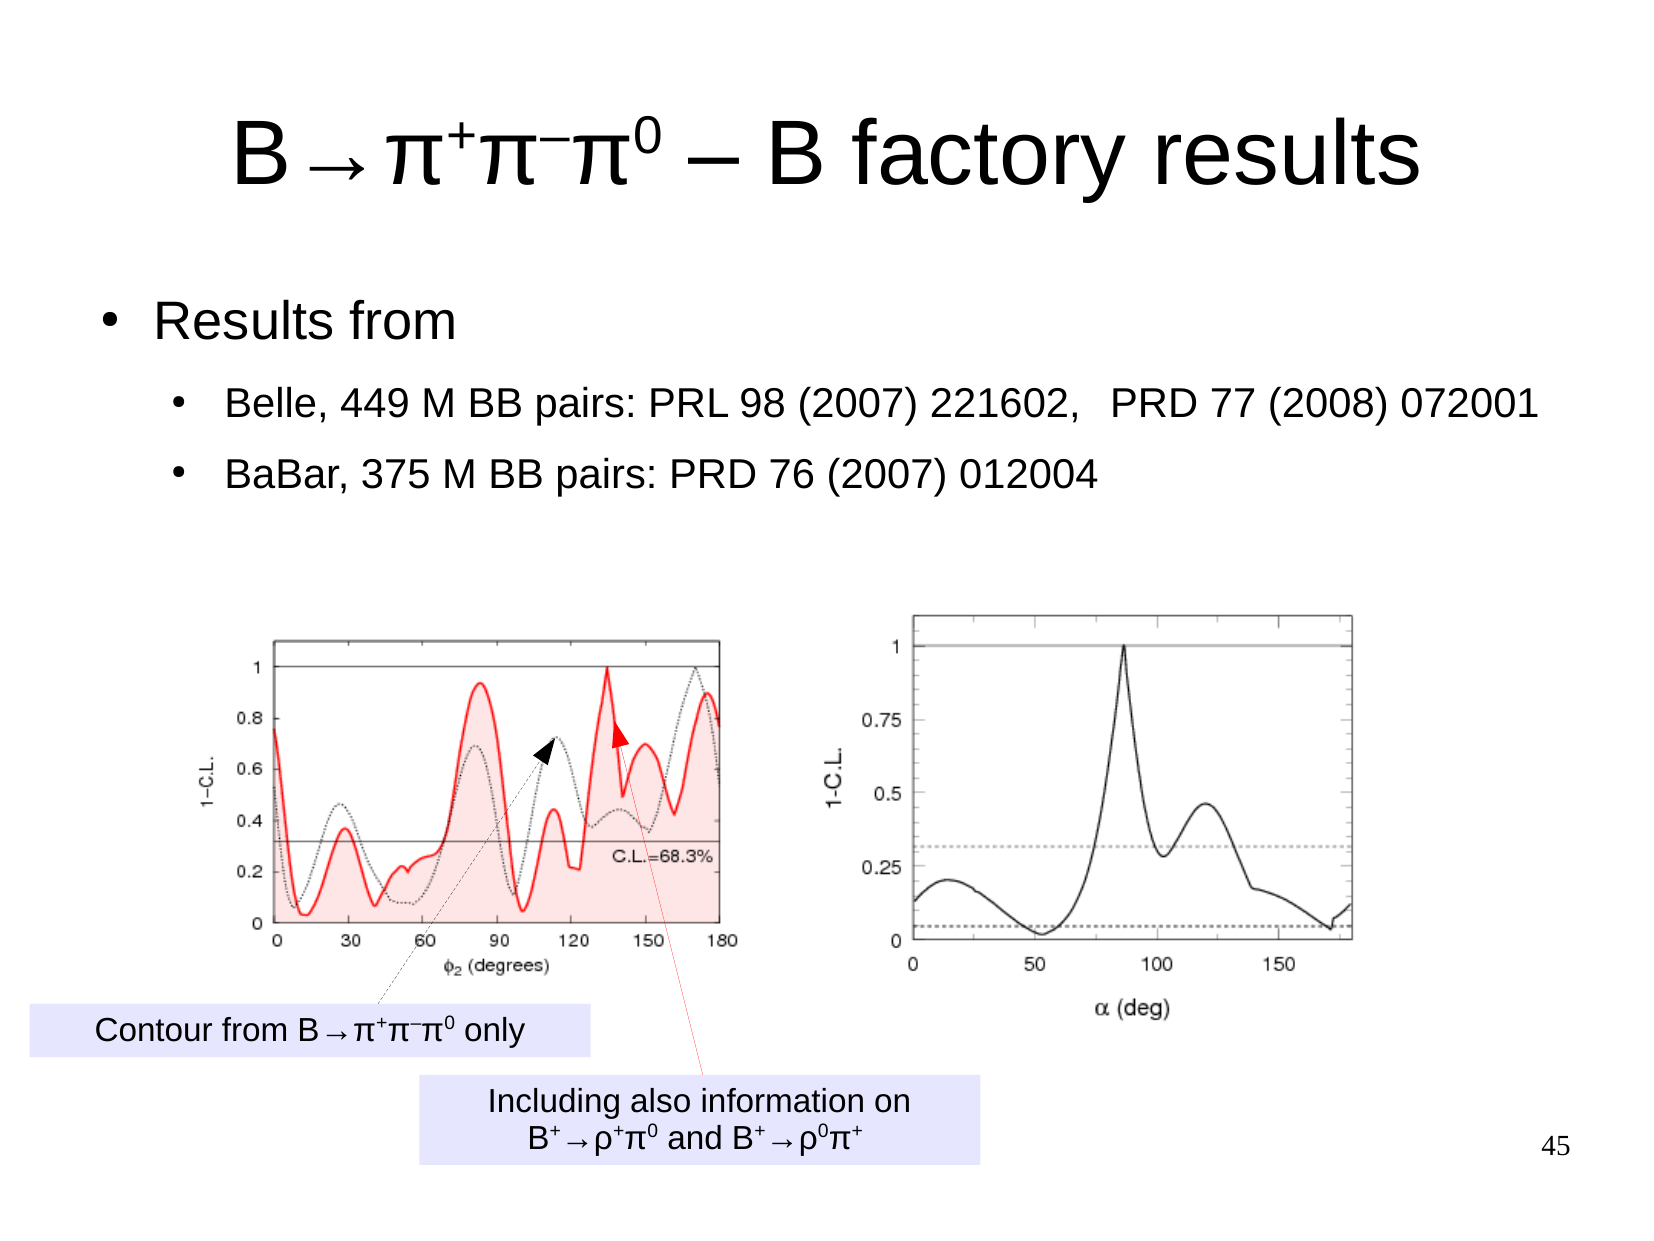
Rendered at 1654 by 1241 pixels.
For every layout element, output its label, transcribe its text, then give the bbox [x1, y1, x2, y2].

title B→π+π–π0 – B factory results [82, 56, 1571, 250]
picture [803, 586, 1390, 1034]
list Results from Belle, 449 M BB pairs: PRL 98 (2007) 221602, PRD 77 (2008) 072001 BaBar, 375 M BB pairs: PRD 76 (2007) 012004 [82, 1002, 702, 1094]
picture [158, 620, 768, 1002]
list Results from Belle, 449 M BB pairs: PRL 98 (2007) 221602, PRD 77 (2008) 072001 BaBar, 375 M BB pairs: PRD 76 (2007) 012004 [82, 290, 1571, 1094]
text_box Contour from B→π+π–π0 only [29, 1003, 591, 1058]
text_box Including also information on B+→ρ+π0 and B+→ρ0π+ [419, 1074, 981, 1165]
